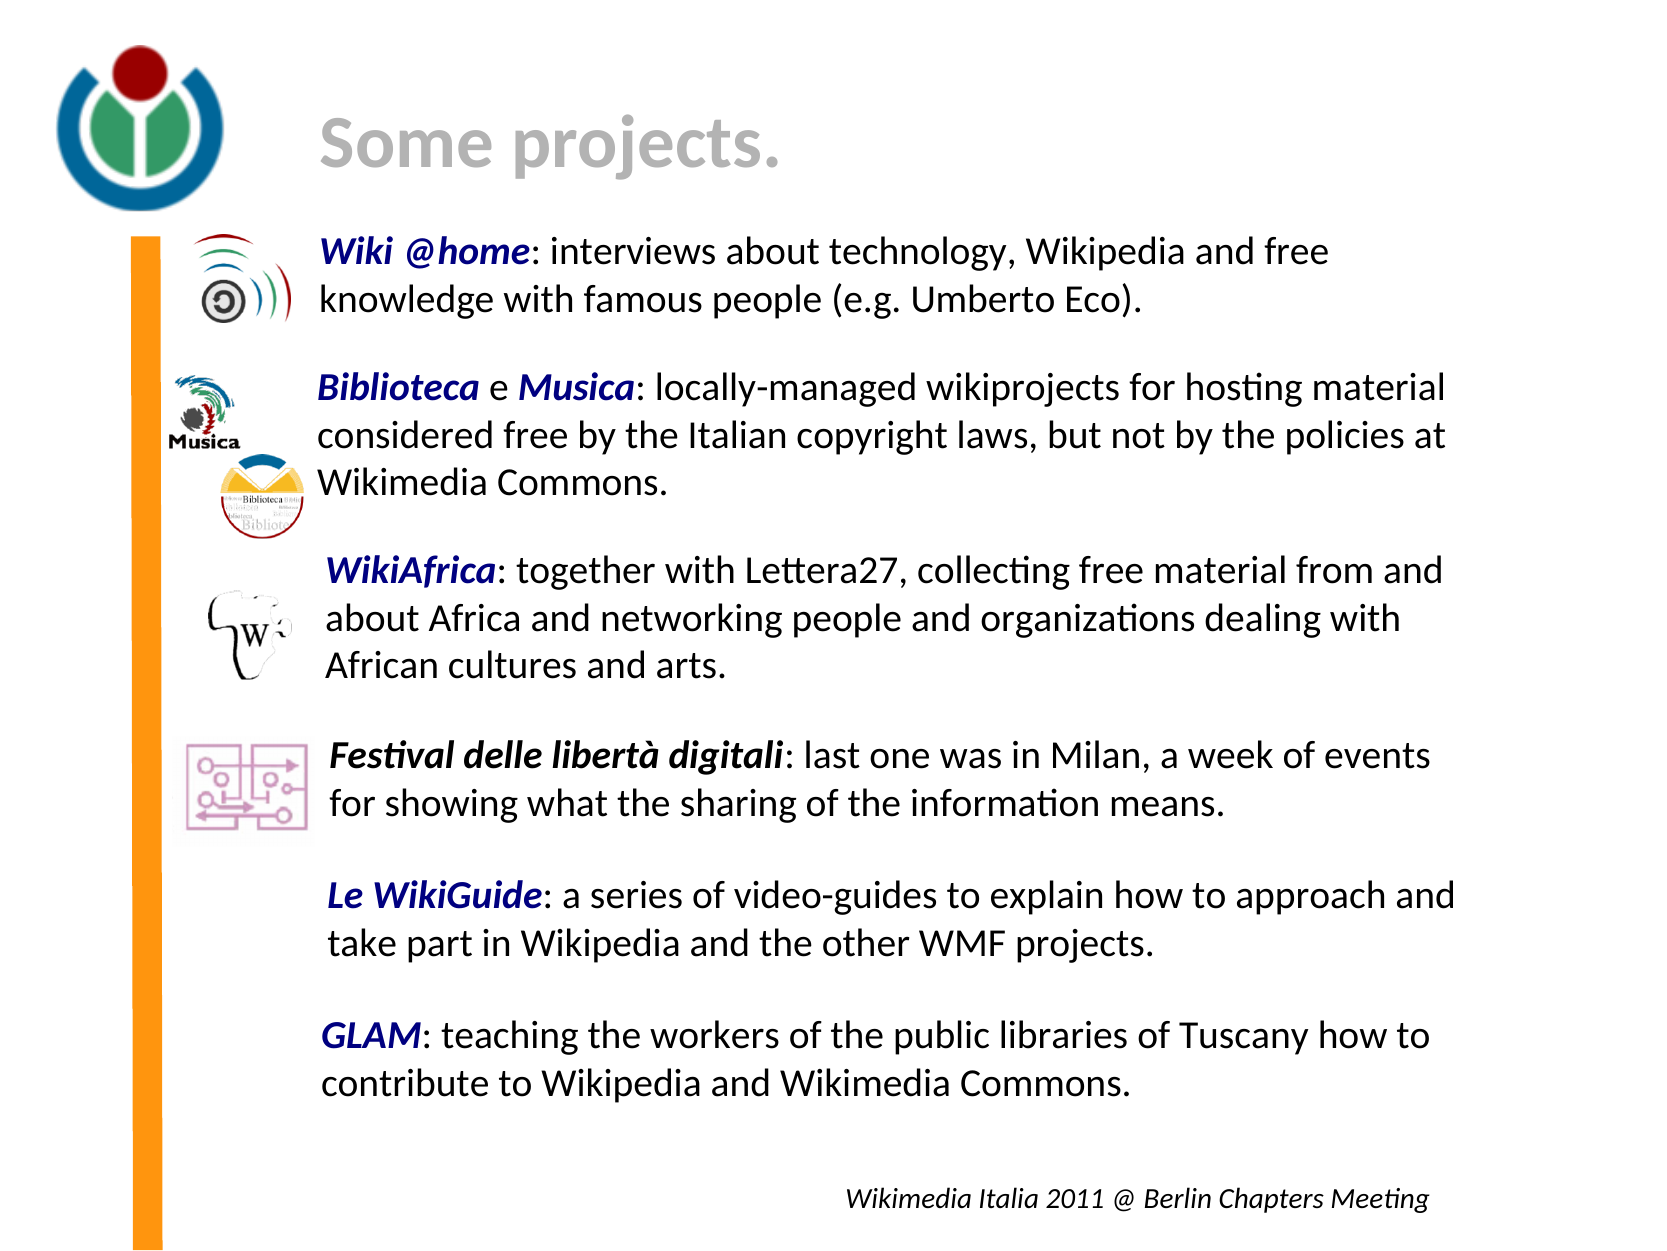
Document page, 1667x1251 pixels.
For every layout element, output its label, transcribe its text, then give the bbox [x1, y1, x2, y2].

picture [55, 45, 226, 213]
text_box GLAM: teaching the workers of the public libraries of Tuscany how to contribute to Wikipedia and Wikimedia Commons. [306, 1001, 1481, 1159]
text_box Biblioteca e Musica: locally-managed wikiprojects for hosting material considered free by the Italian copyright laws, but not by the policies at Wikimedia Commons. [302, 353, 1477, 511]
picture [193, 234, 291, 323]
text_box Wikimedia Italia 2011 @ Berlin Chapters Meeting [830, 1171, 1581, 1222]
text_box Festival delle libertà digitali: last one was in Milan, a week of events for showing what the sharing of the information means. [314, 721, 1489, 879]
text_box Le WikiGuide: a series of video-guides to explain how to approach and take part in Wikipedia and the other WMF projects. [312, 861, 1487, 1019]
text_box WikiAfrica: together with Lettera27, collecting free material from and about Africa and networking people and organizations dealing with African cultures and arts. [310, 536, 1485, 694]
picture [208, 590, 292, 681]
picture [172, 736, 315, 847]
picture [220, 454, 304, 539]
picture [161, 365, 246, 451]
text_box Wiki @home: interviews about technology, Wikipedia and free knowledge with famous people (e.g. Umberto Eco). [304, 217, 1479, 376]
text_box Some projects. [319, 99, 1377, 186]
